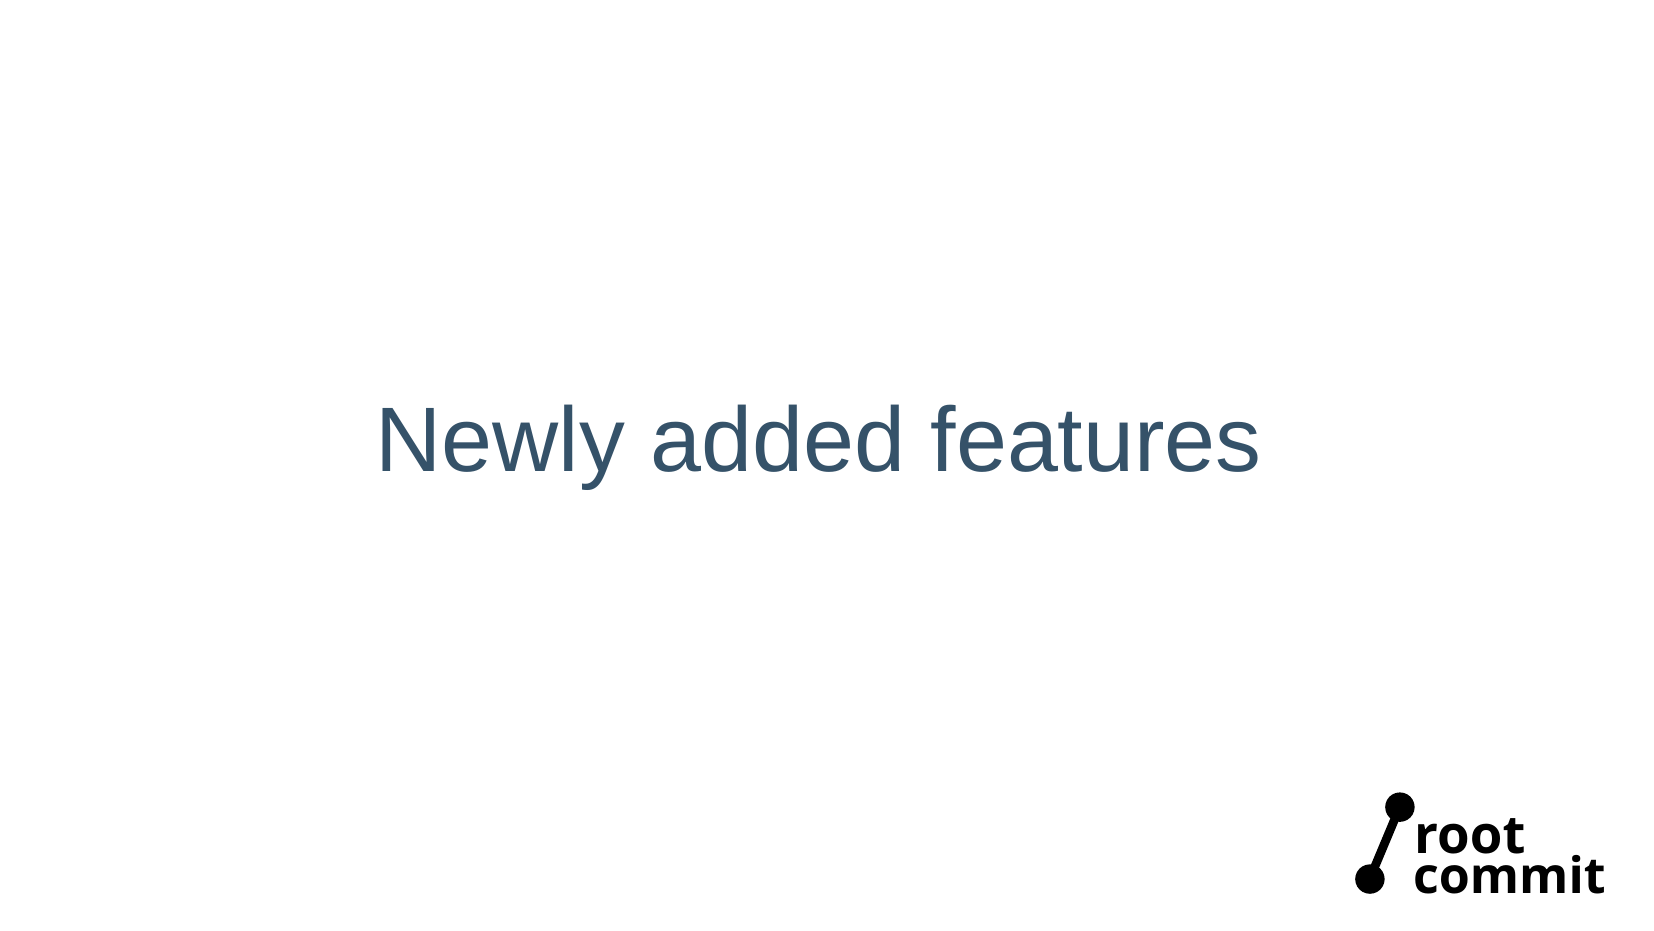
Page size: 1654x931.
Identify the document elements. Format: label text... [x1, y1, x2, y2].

title Newly added features [75, 362, 1564, 518]
